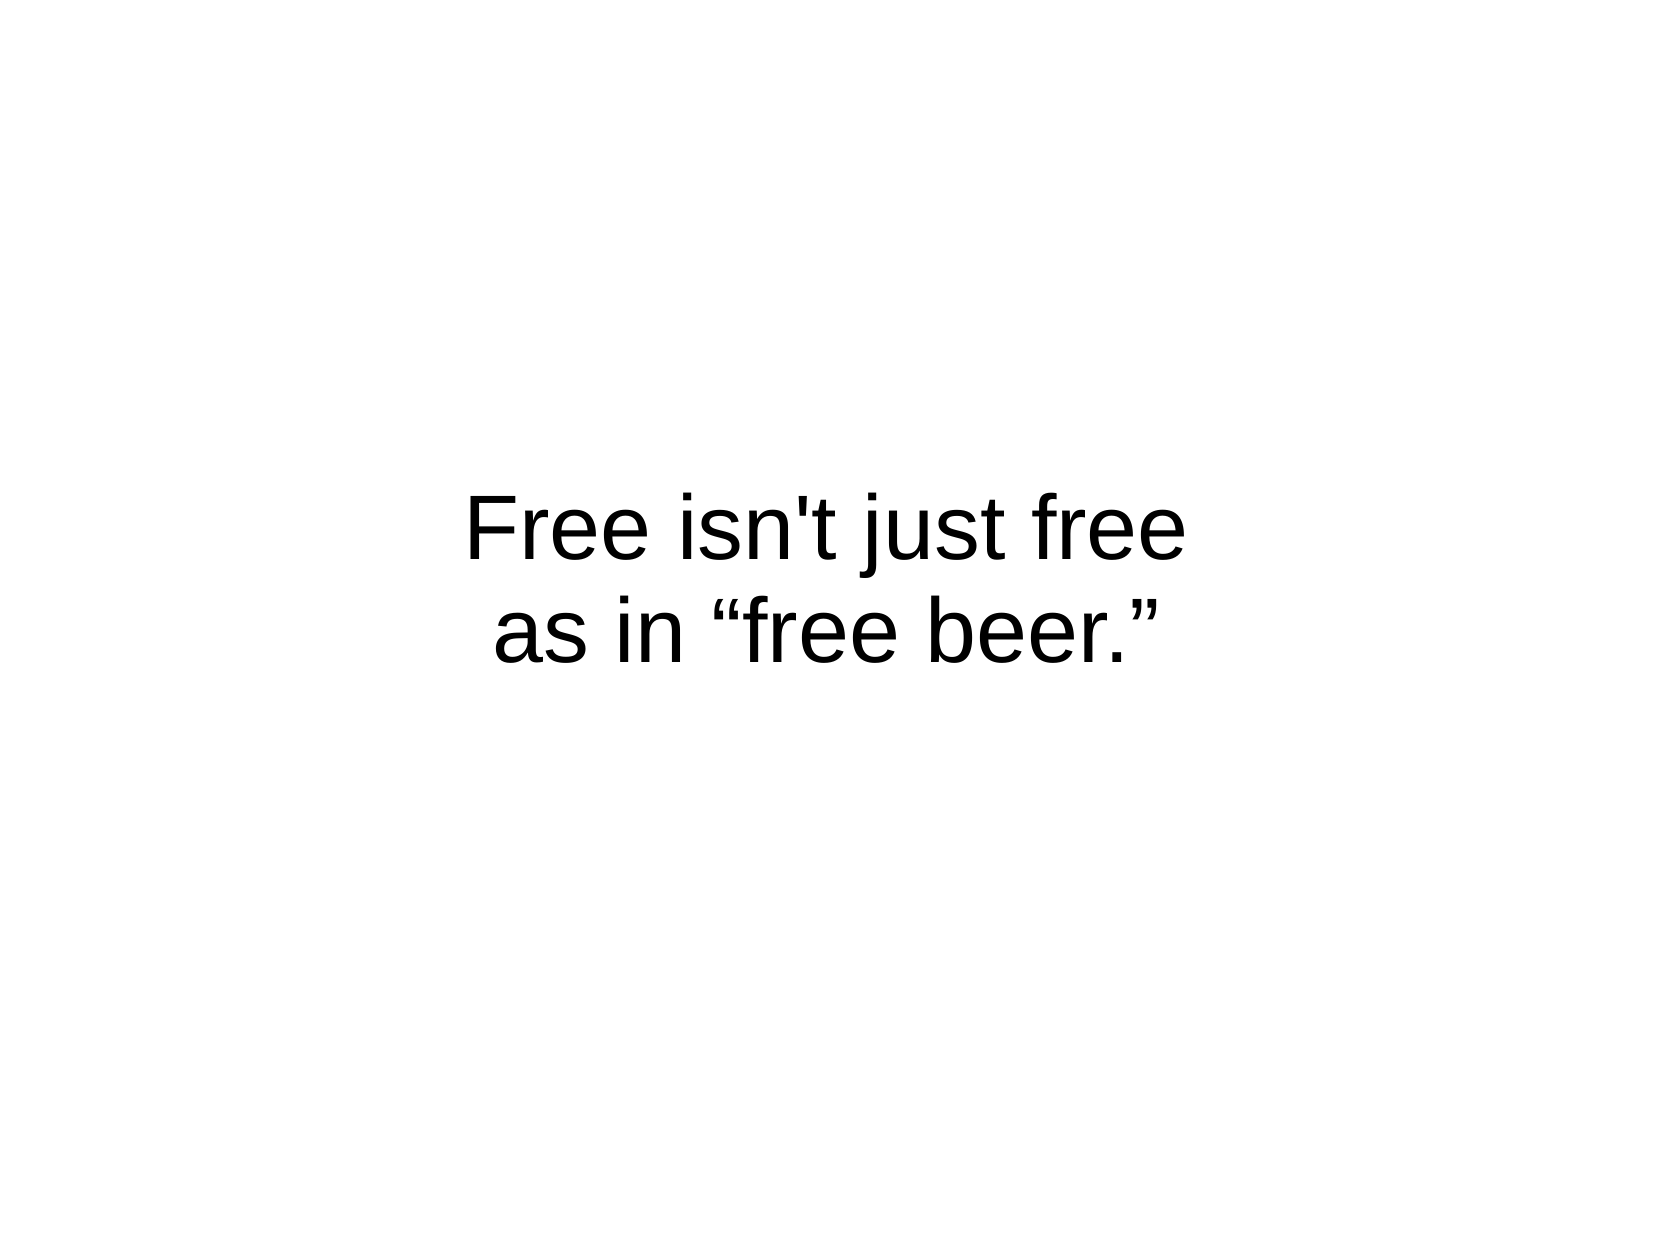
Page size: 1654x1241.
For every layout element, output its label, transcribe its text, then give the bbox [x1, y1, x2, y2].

title Free isn't just free as in “free beer.” [82, 56, 1571, 1102]
